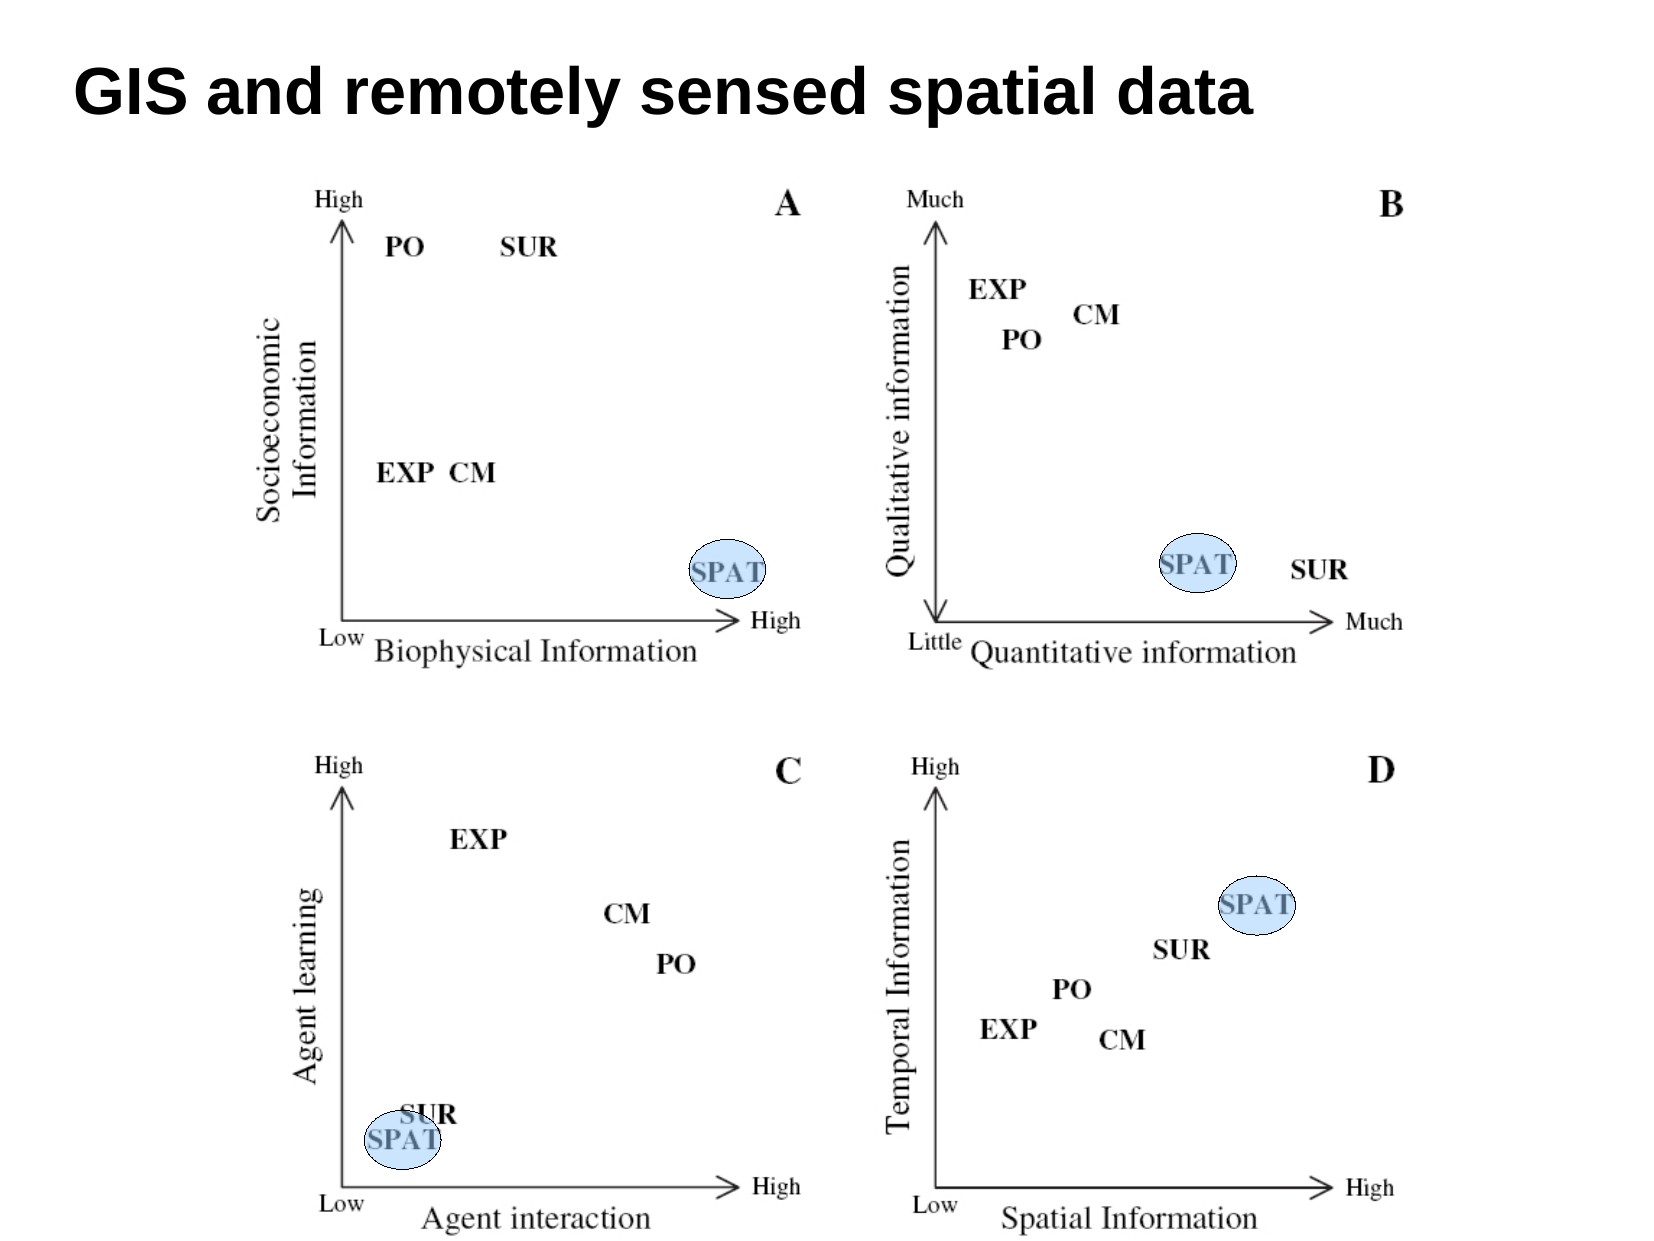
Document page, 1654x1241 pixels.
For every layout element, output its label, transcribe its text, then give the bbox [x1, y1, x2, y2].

text_box [1159, 533, 1237, 593]
text_box [1218, 875, 1296, 936]
text_box GIS and remotely sensed spatial data [59, 47, 1654, 163]
picture [229, 161, 1422, 1241]
text_box [364, 1110, 442, 1170]
text_box [688, 539, 766, 599]
